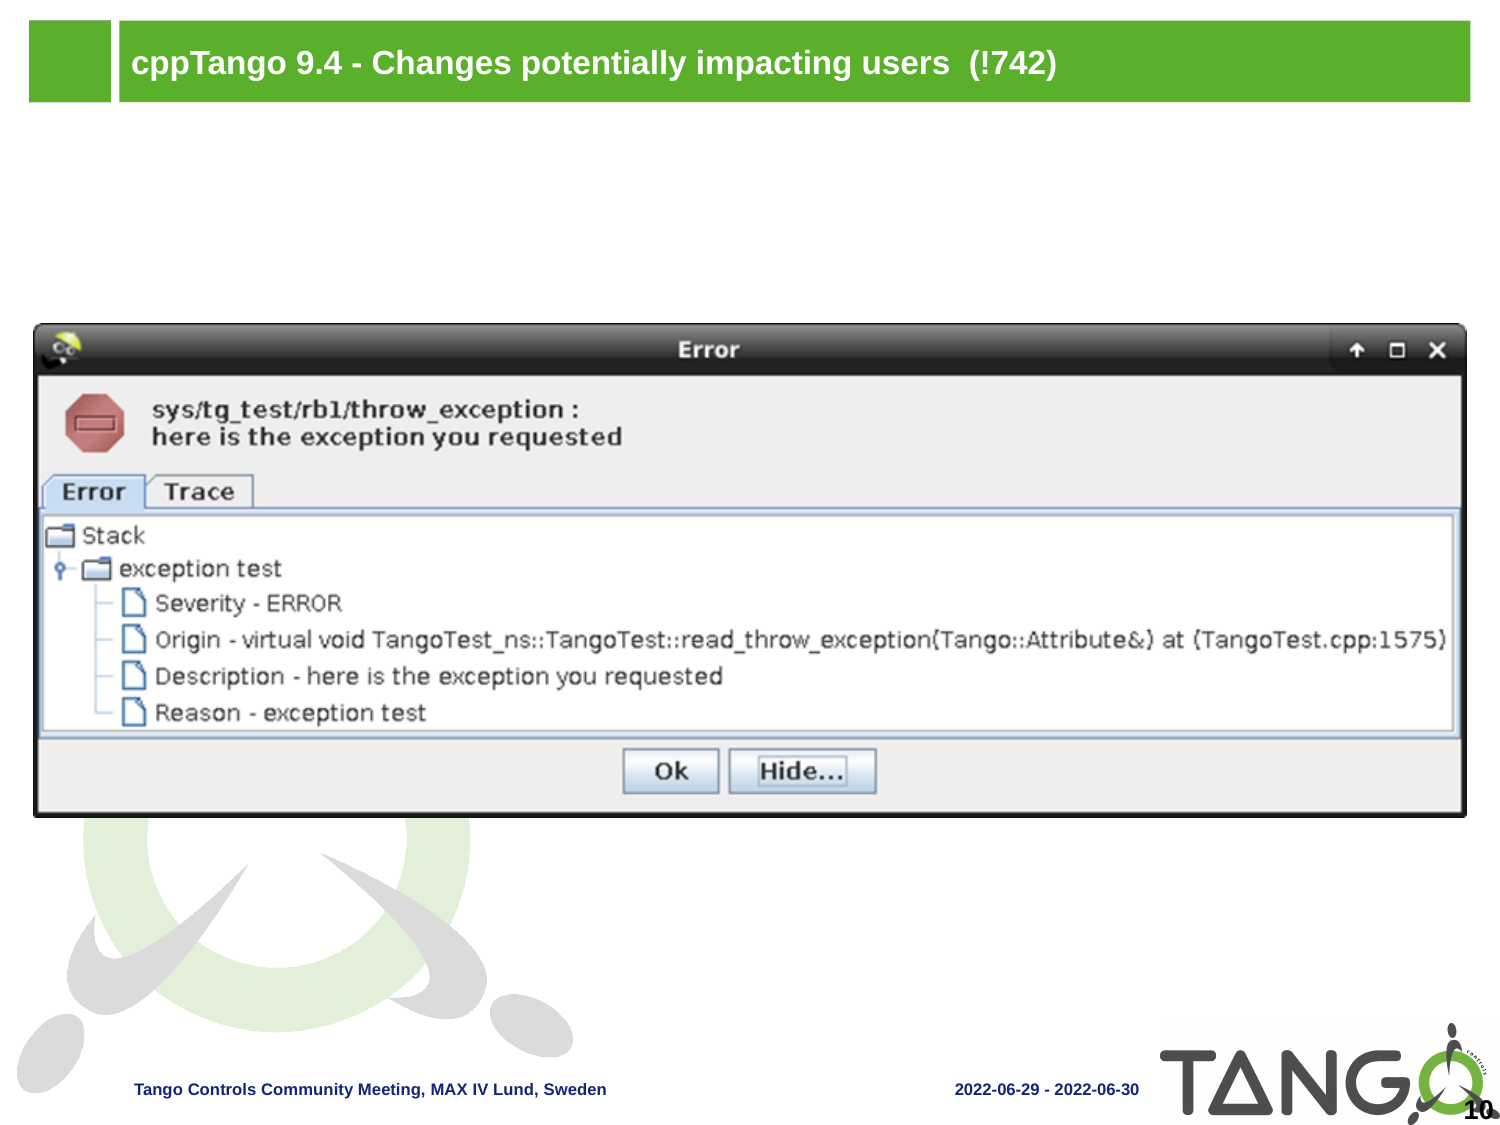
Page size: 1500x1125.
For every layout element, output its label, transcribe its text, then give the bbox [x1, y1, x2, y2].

title cppTango 9.4 - Changes potentially impacting users (!742) [119, 20, 1471, 103]
slide_number <number> [1403, 1038, 1494, 1125]
picture [1160, 1023, 1500, 1125]
picture [17, 323, 1467, 1093]
